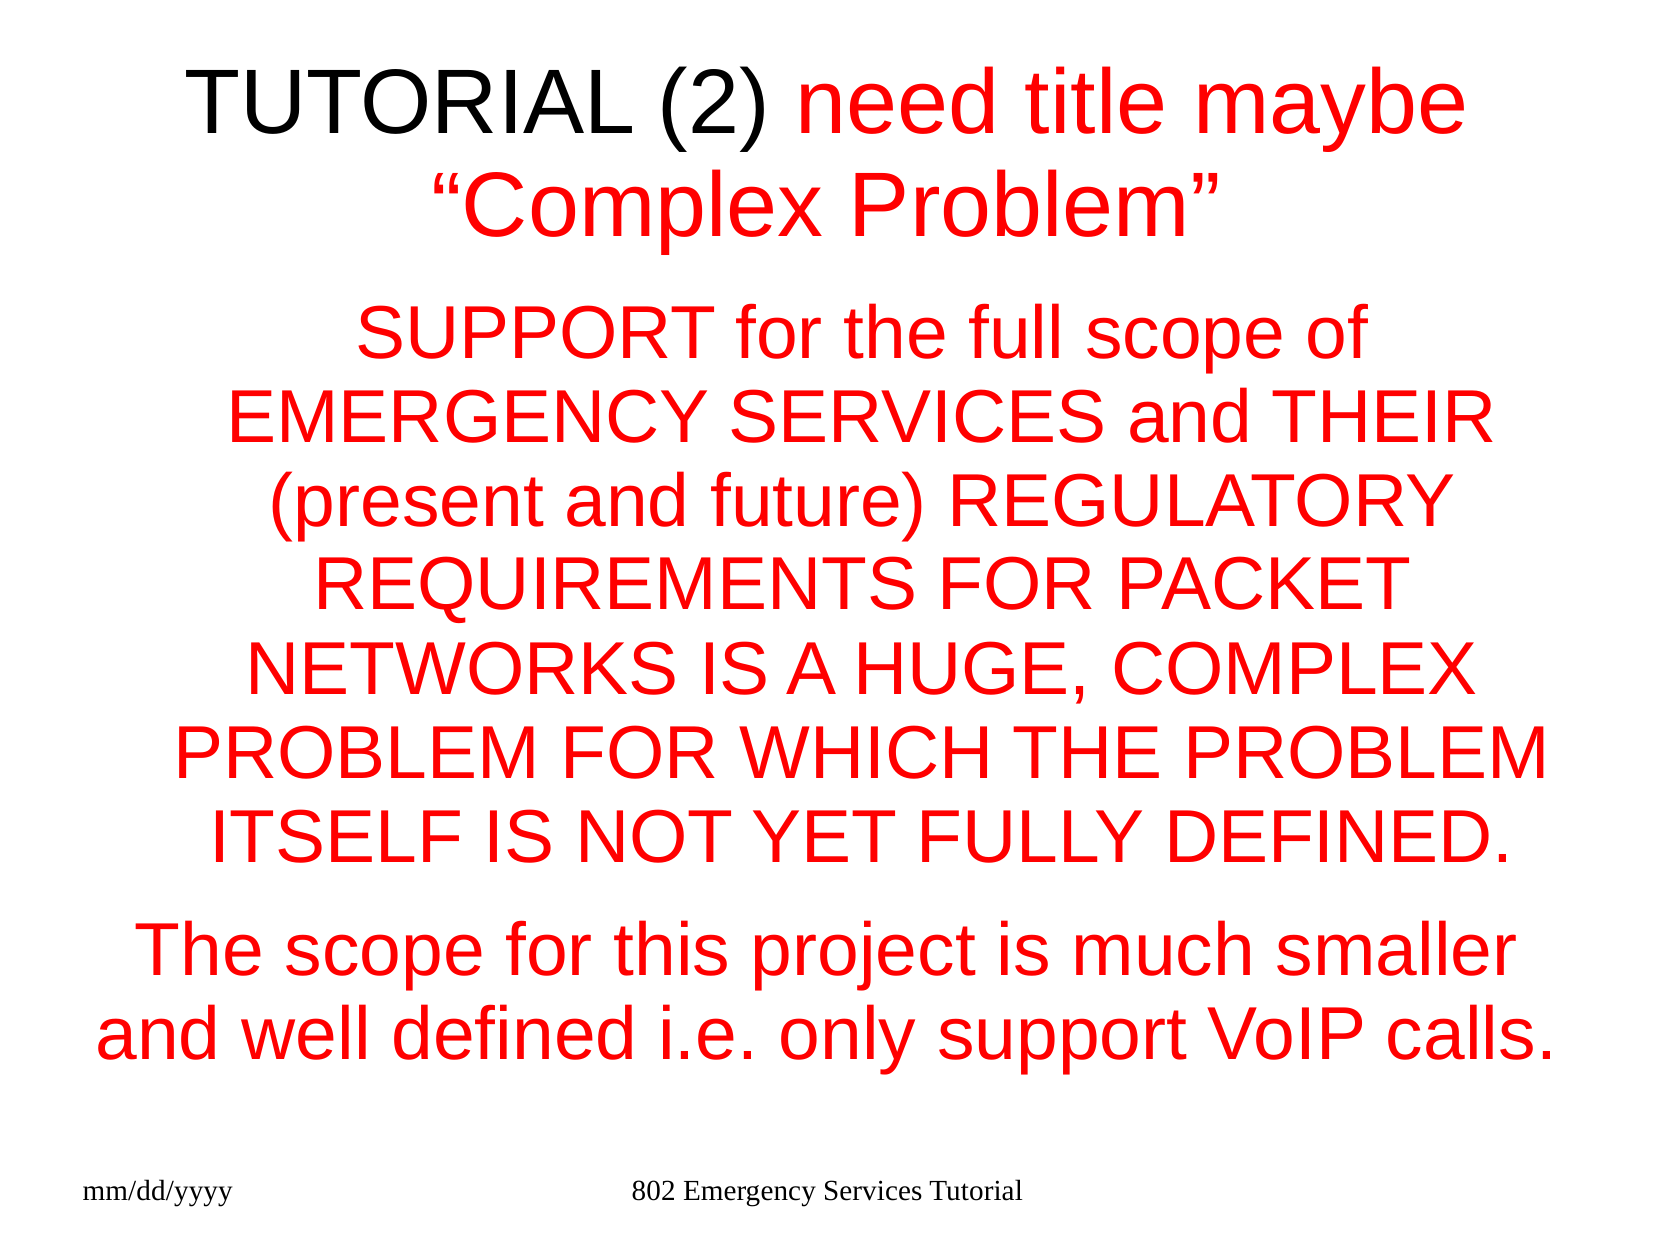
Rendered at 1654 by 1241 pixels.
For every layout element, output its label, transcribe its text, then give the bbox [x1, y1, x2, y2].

title TUTORIAL (2) need title maybe “Complex Problem” [82, 50, 1571, 256]
list SUPPORT for the full scope of EMERGENCY SERVICES and THEIR (present and future) REGULATORY REQUIREMENTS FOR PACKET NETWORKS IS A HUGE, COMPLEX PROBLEM FOR WHICH THE PROBLEM ITSELF IS NOT YET FULLY DEFINED. The scope for this project is much smaller and well defined i.e. only support VoIP calls. [82, 290, 1571, 1180]
